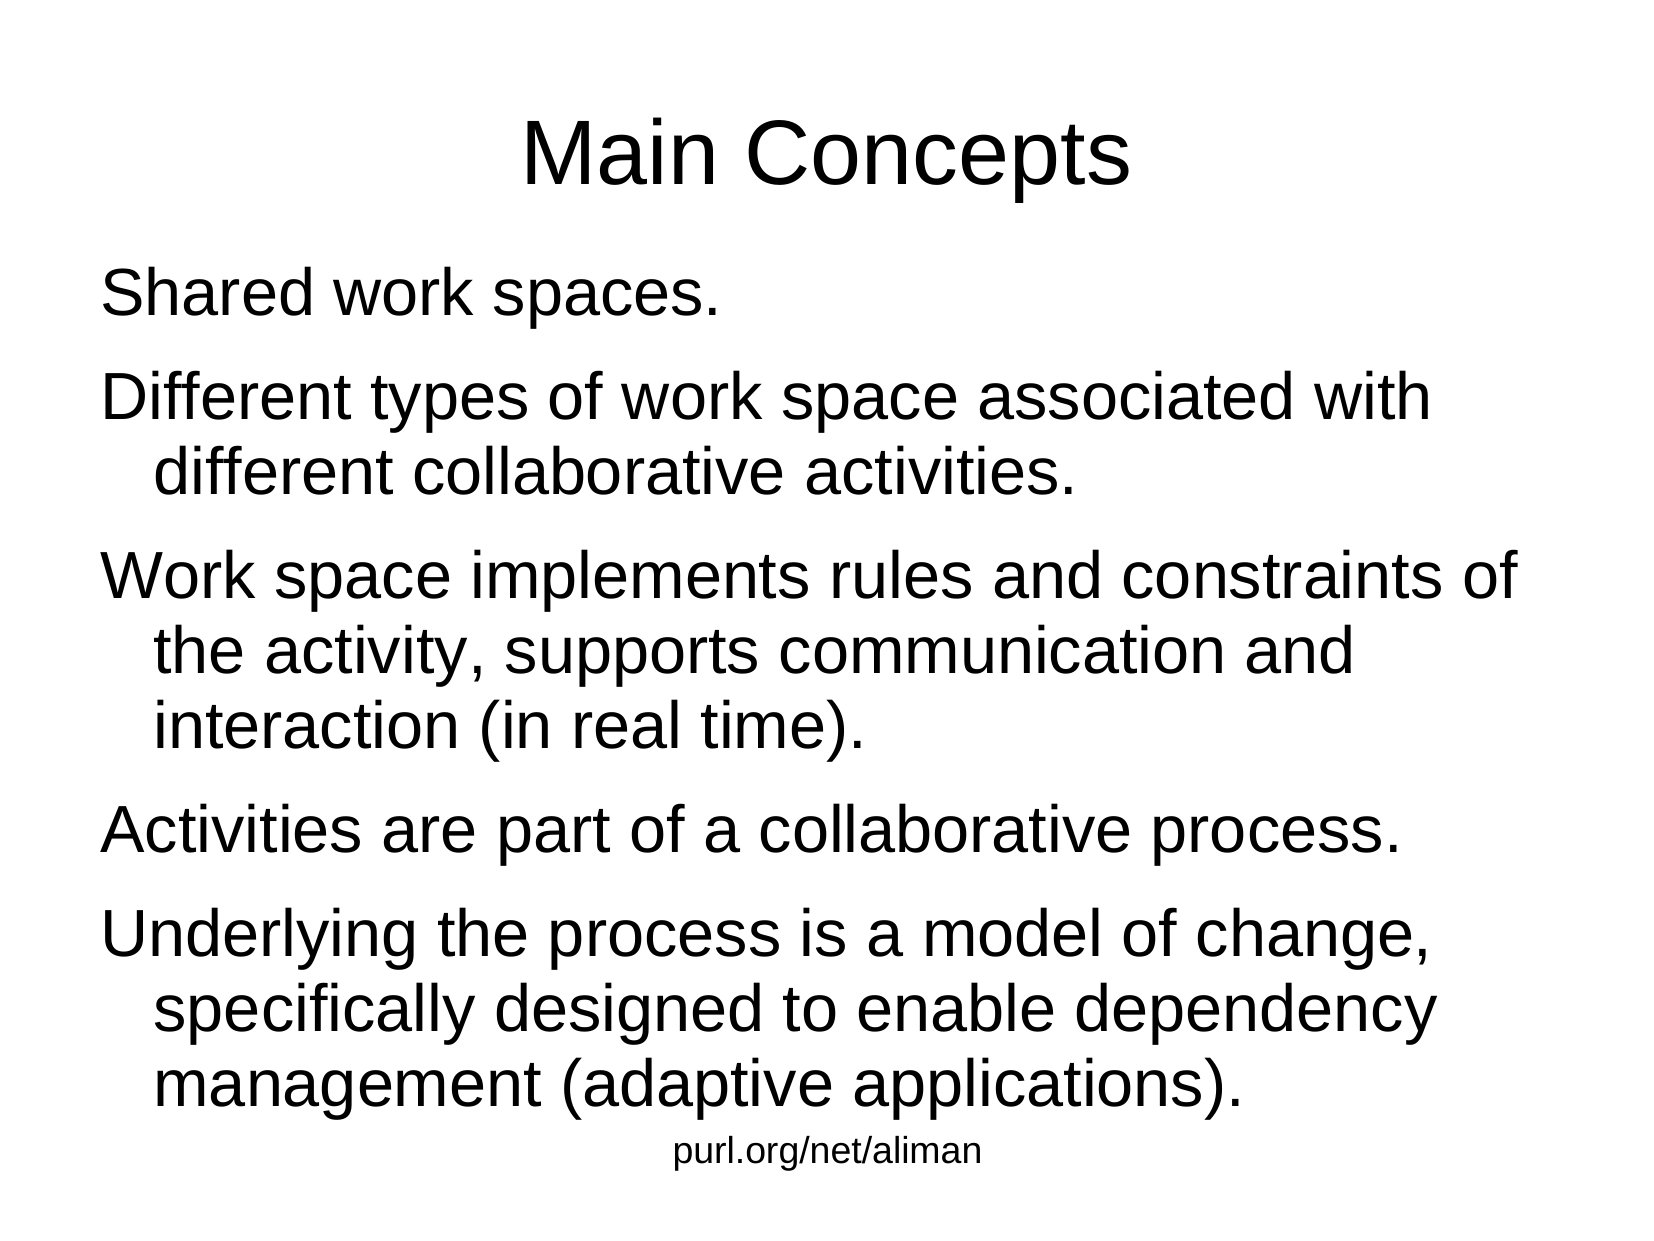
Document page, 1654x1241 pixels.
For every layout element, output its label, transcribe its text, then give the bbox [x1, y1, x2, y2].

title Main Concepts [82, 56, 1571, 250]
list Shared work spaces. Different types of work space associated with different collaborative activities. Work space implements rules and constraints of the activity, supports communication and interaction (in real time). Activities are part of a collaborative process. Underlying the process is a model of change, specifically designed to enable dependency management (adaptive applications). [82, 254, 1571, 1121]
